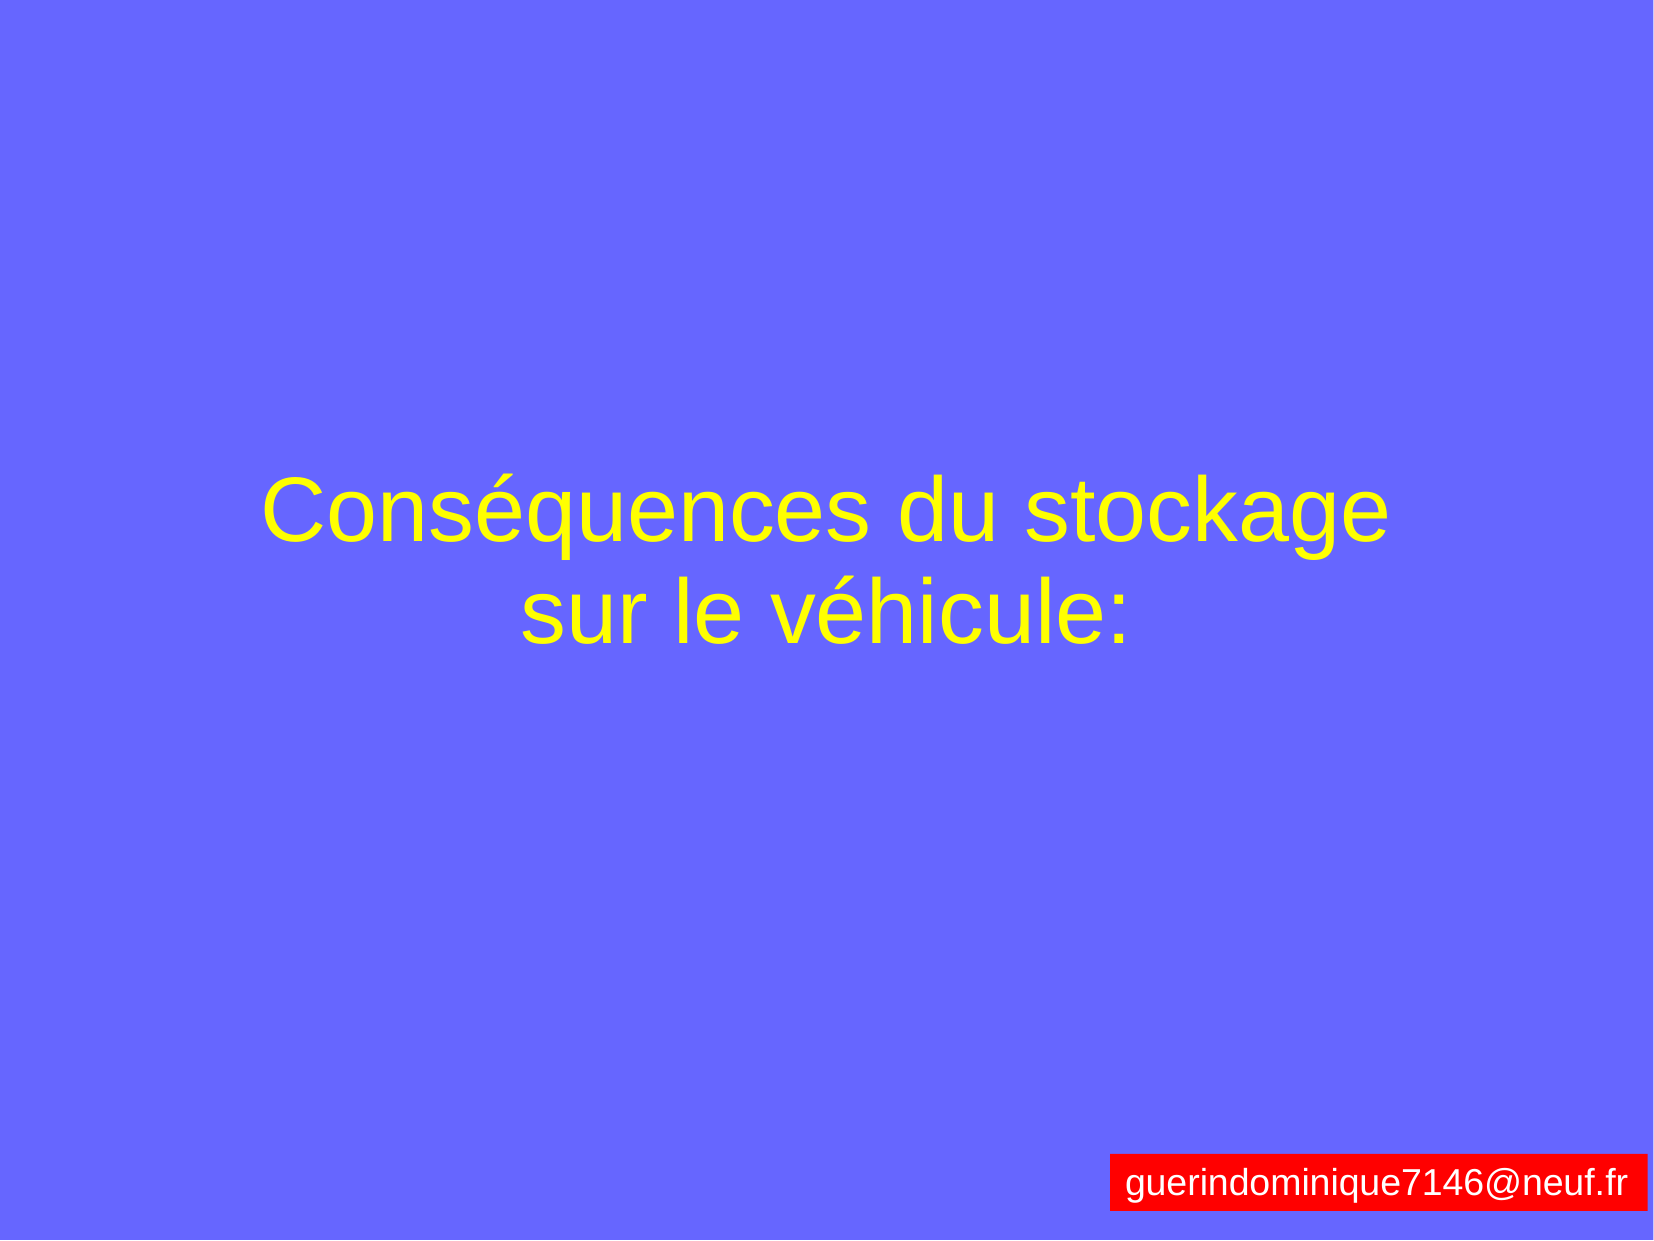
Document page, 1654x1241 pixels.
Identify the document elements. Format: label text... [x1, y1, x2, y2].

title Conséquences du stockage sur le véhicule: [206, 383, 1447, 739]
text_box guerindominique7146@neuf.fr [1110, 1153, 1648, 1211]
